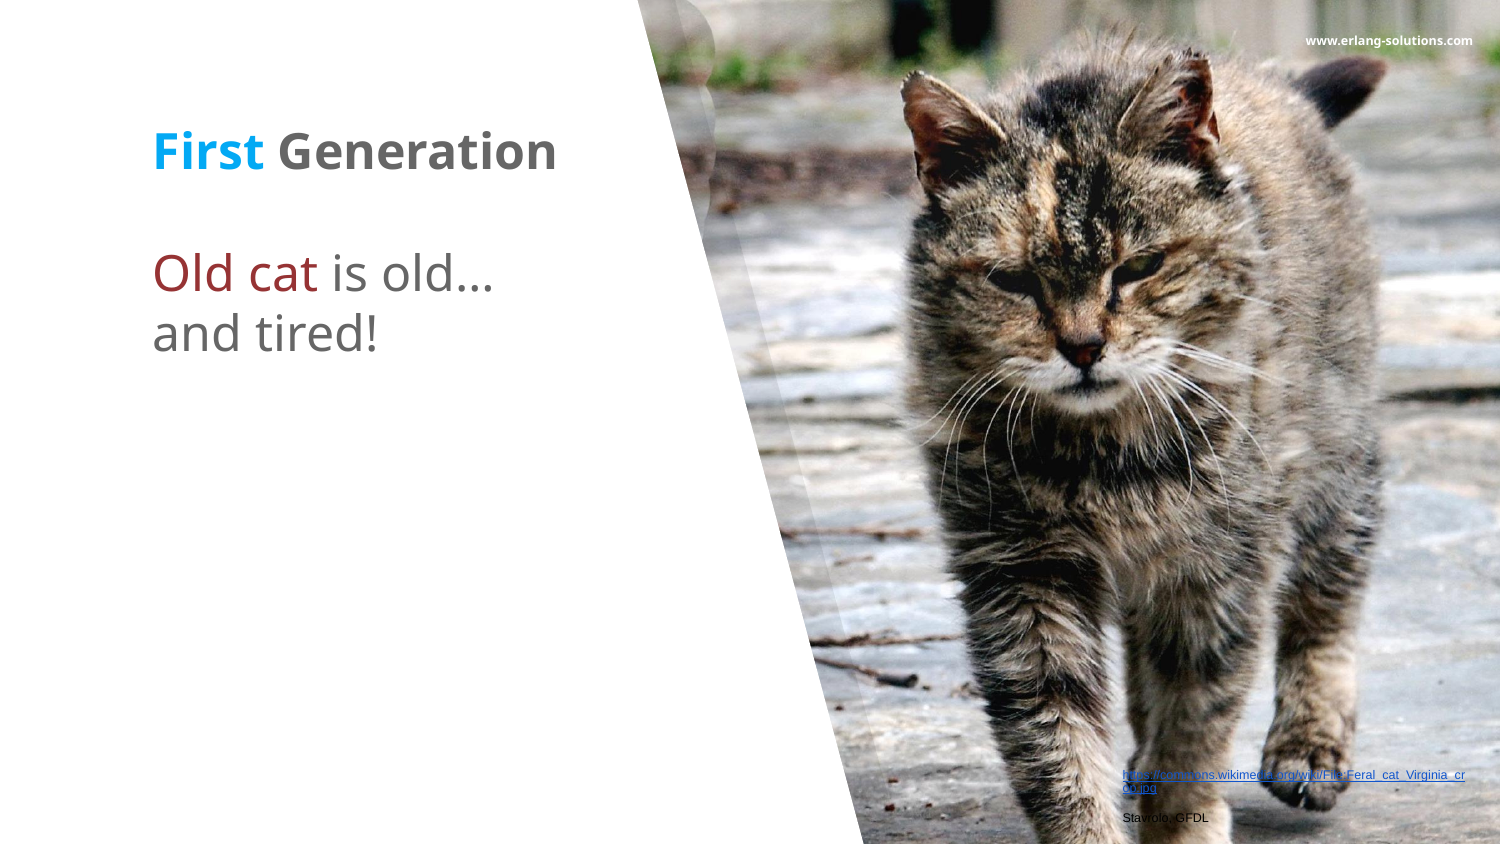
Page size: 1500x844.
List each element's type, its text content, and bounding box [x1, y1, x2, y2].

text_box https://commons.wikimedia.org/wiki/File:Feral_cat_Virginia_crop.jpg Stavrolo, GFDL [1107, 752, 1481, 832]
title First Generation [137, 115, 655, 195]
picture [638, 0, 1500, 844]
list Old cat is old… and tired! [137, 226, 603, 597]
